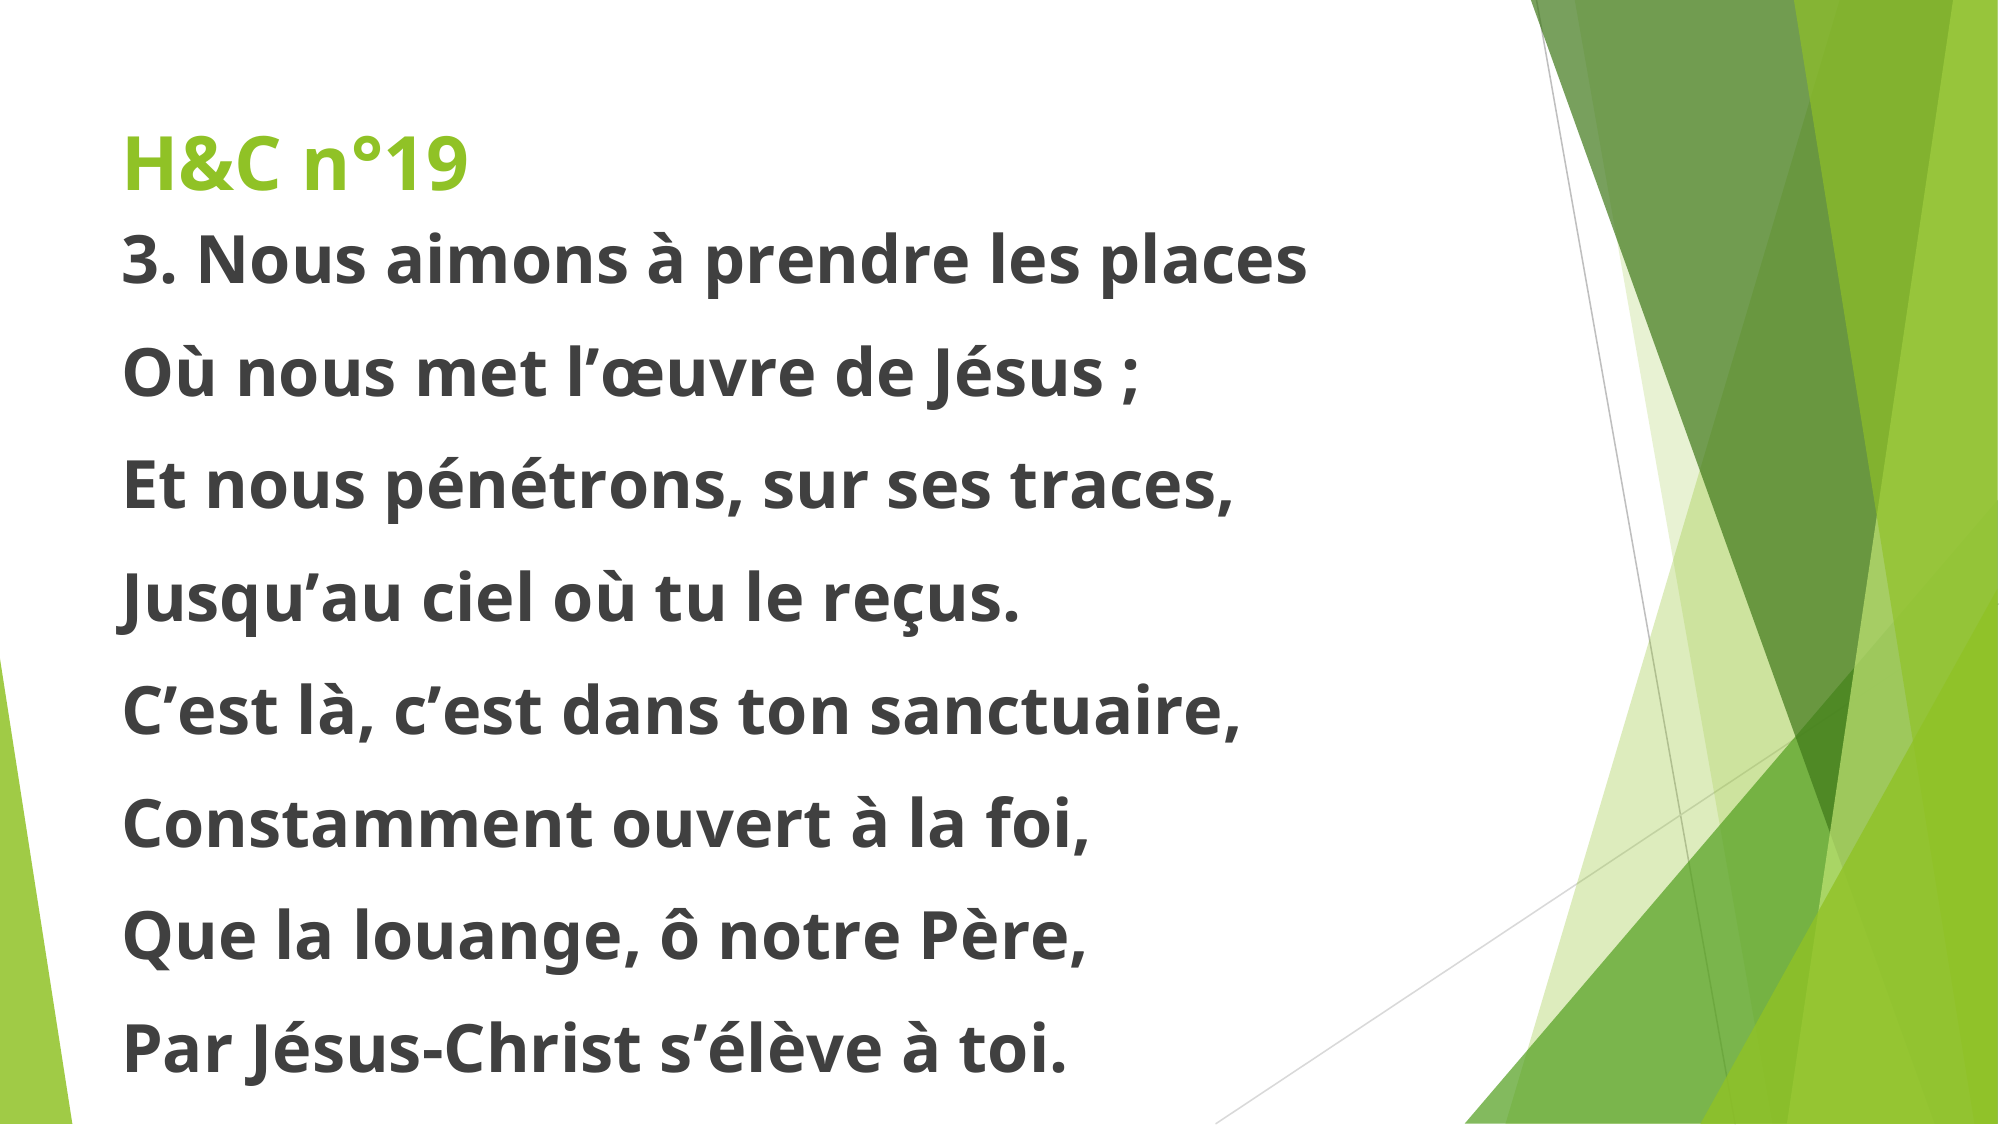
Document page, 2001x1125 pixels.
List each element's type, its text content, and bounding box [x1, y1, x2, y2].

text_box 3. Nous aimons à prendre les places Où nous met l’œuvre de Jésus ; Et nous pénétrons, sur ses traces, Jusqu’au ciel où tu le reçus. C’est là, c’est dans ton sanctuaire, Constamment ouvert à la foi, Que la louange, ô notre Père, Par Jésus-Christ s’élève à toi. [106, 197, 1730, 1075]
text_box H&C n°19 [106, 107, 532, 197]
